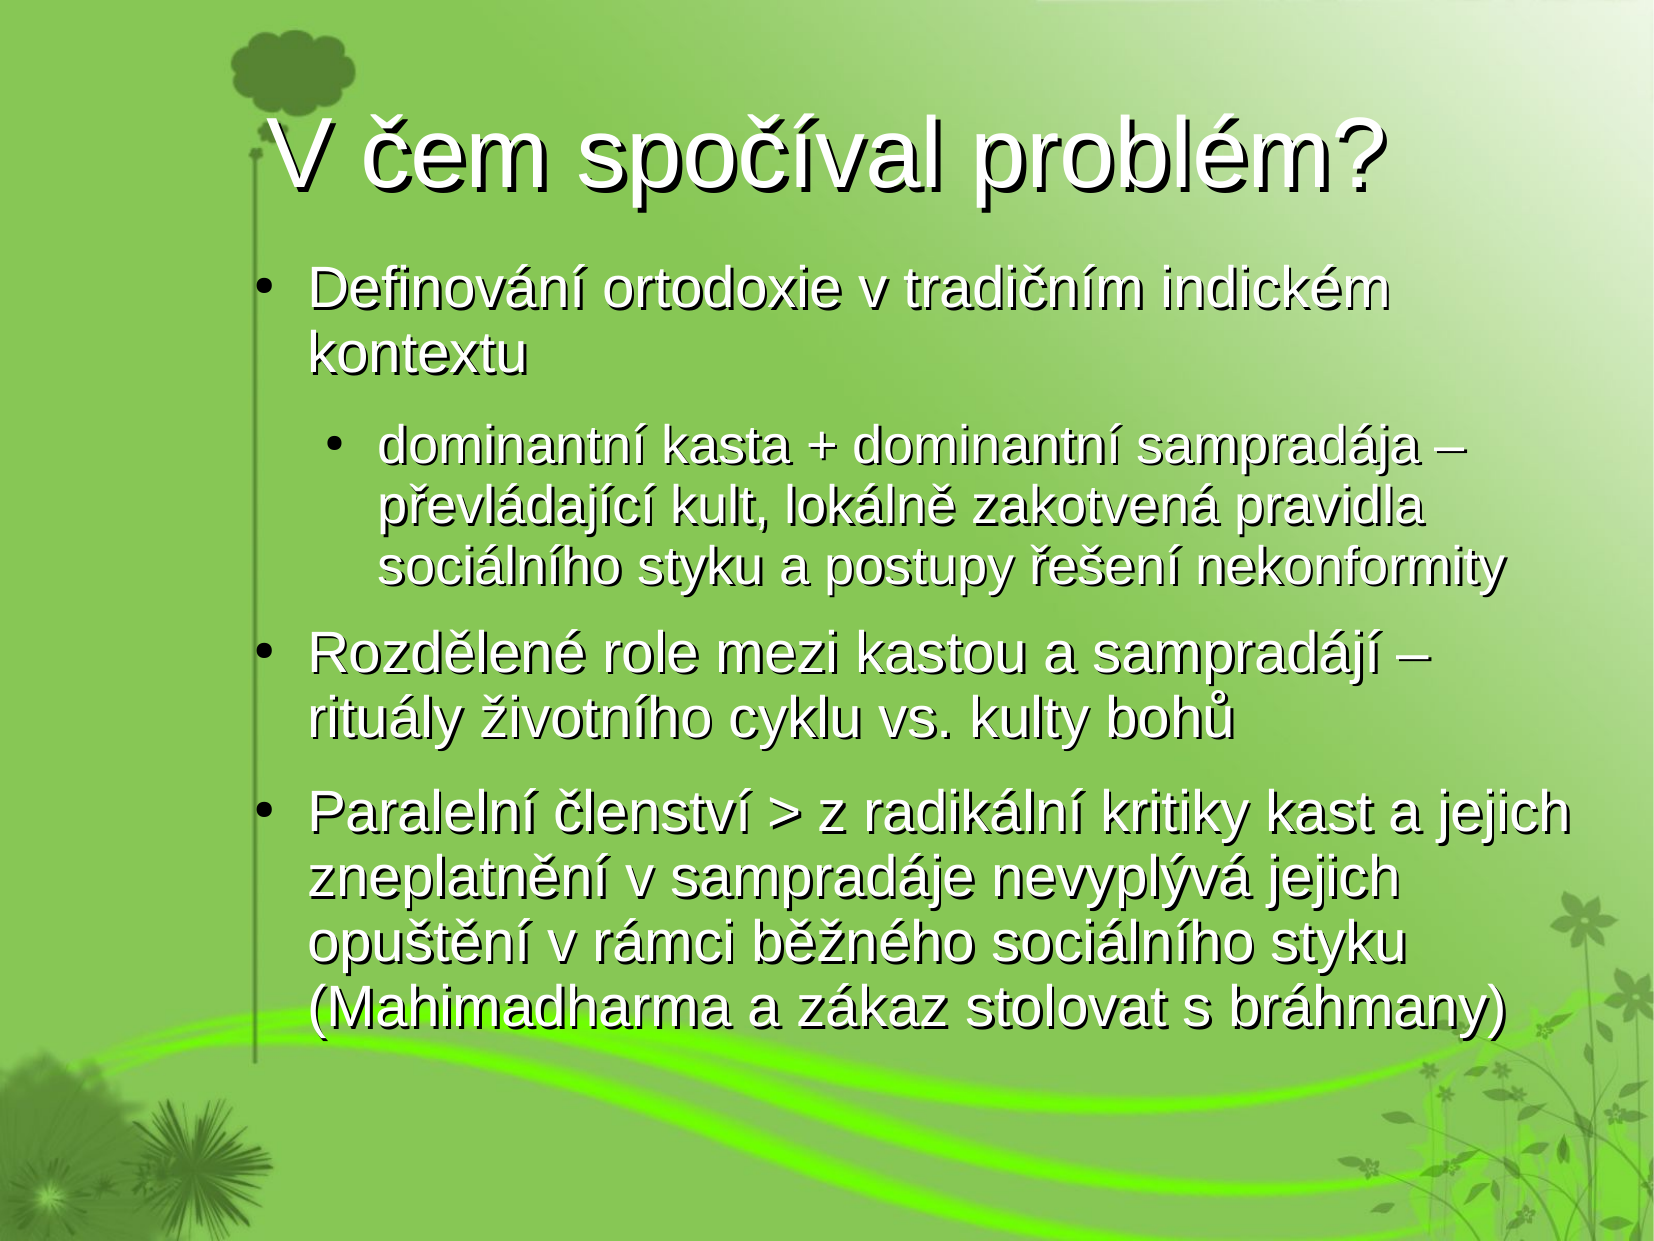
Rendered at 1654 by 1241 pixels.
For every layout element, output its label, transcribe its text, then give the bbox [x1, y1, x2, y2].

list Definování ortodoxie v tradičním indickém kontextu dominantní kasta + dominantní sampradája – převládající kult, lokálně zakotvená pravidla sociálního styku a postupy řešení nekonformity Rozdělené role mezi kastou a sampradájí – rituály životního cyklu vs. kulty bohů Paralelní členství > z radikální kritiky kast a jejich zneplatnění v sampradáje nevyplývá jejich opuštění v rámci běžného sociálního styku (Mahimadharma a zákaz stolovat s bráhmany) [236, 254, 1595, 1059]
title V čem spočíval problém? [82, 56, 1571, 250]
picture [0, 0, 1654, 1241]
